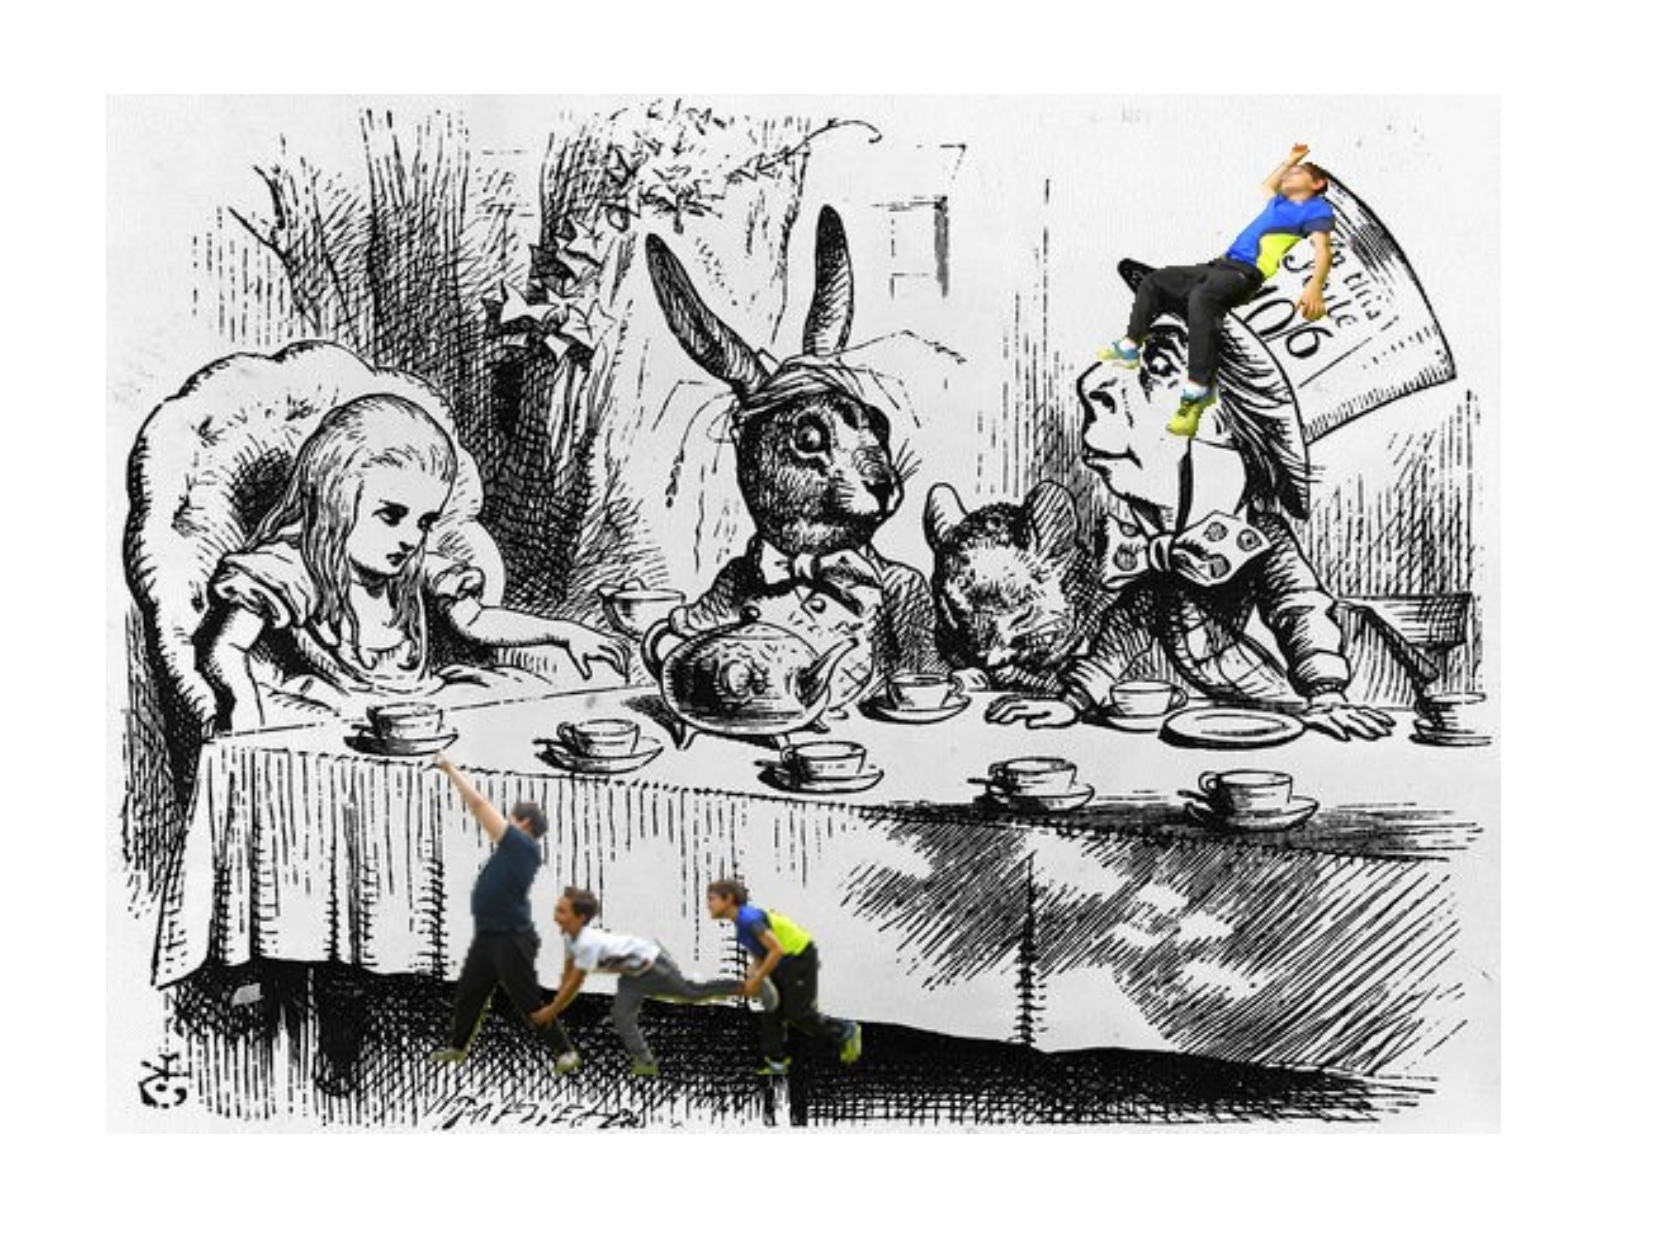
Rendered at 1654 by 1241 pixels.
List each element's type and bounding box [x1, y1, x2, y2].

picture [106, 94, 1501, 1134]
